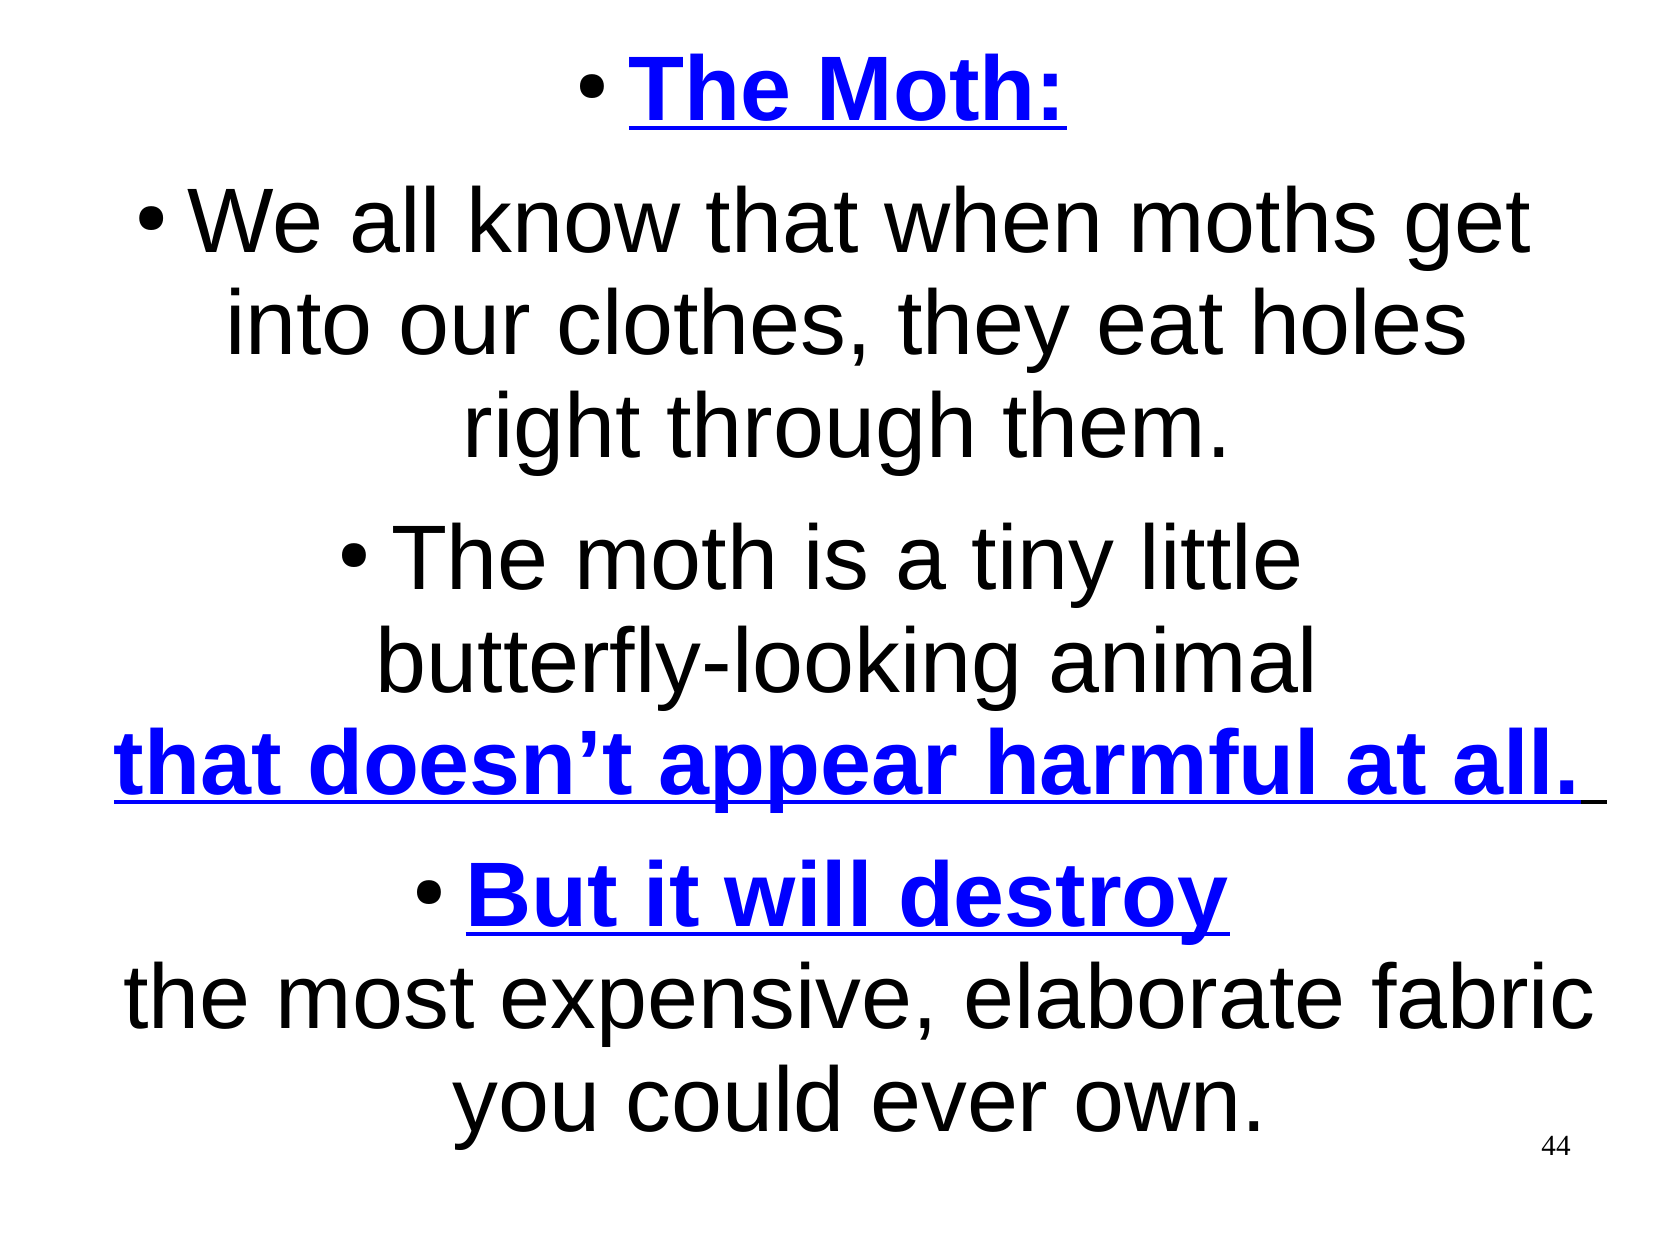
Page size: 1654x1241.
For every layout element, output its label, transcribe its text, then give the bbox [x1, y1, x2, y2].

list The Moth: We all know that when moths get into our clothes, they eat holes right through them. The moth is a tiny little butterfly-looking animal that doesn’t appear harmful at all. But it will destroy the most expensive, elaborate fabric you could ever own. [37, 37, 1613, 1238]
